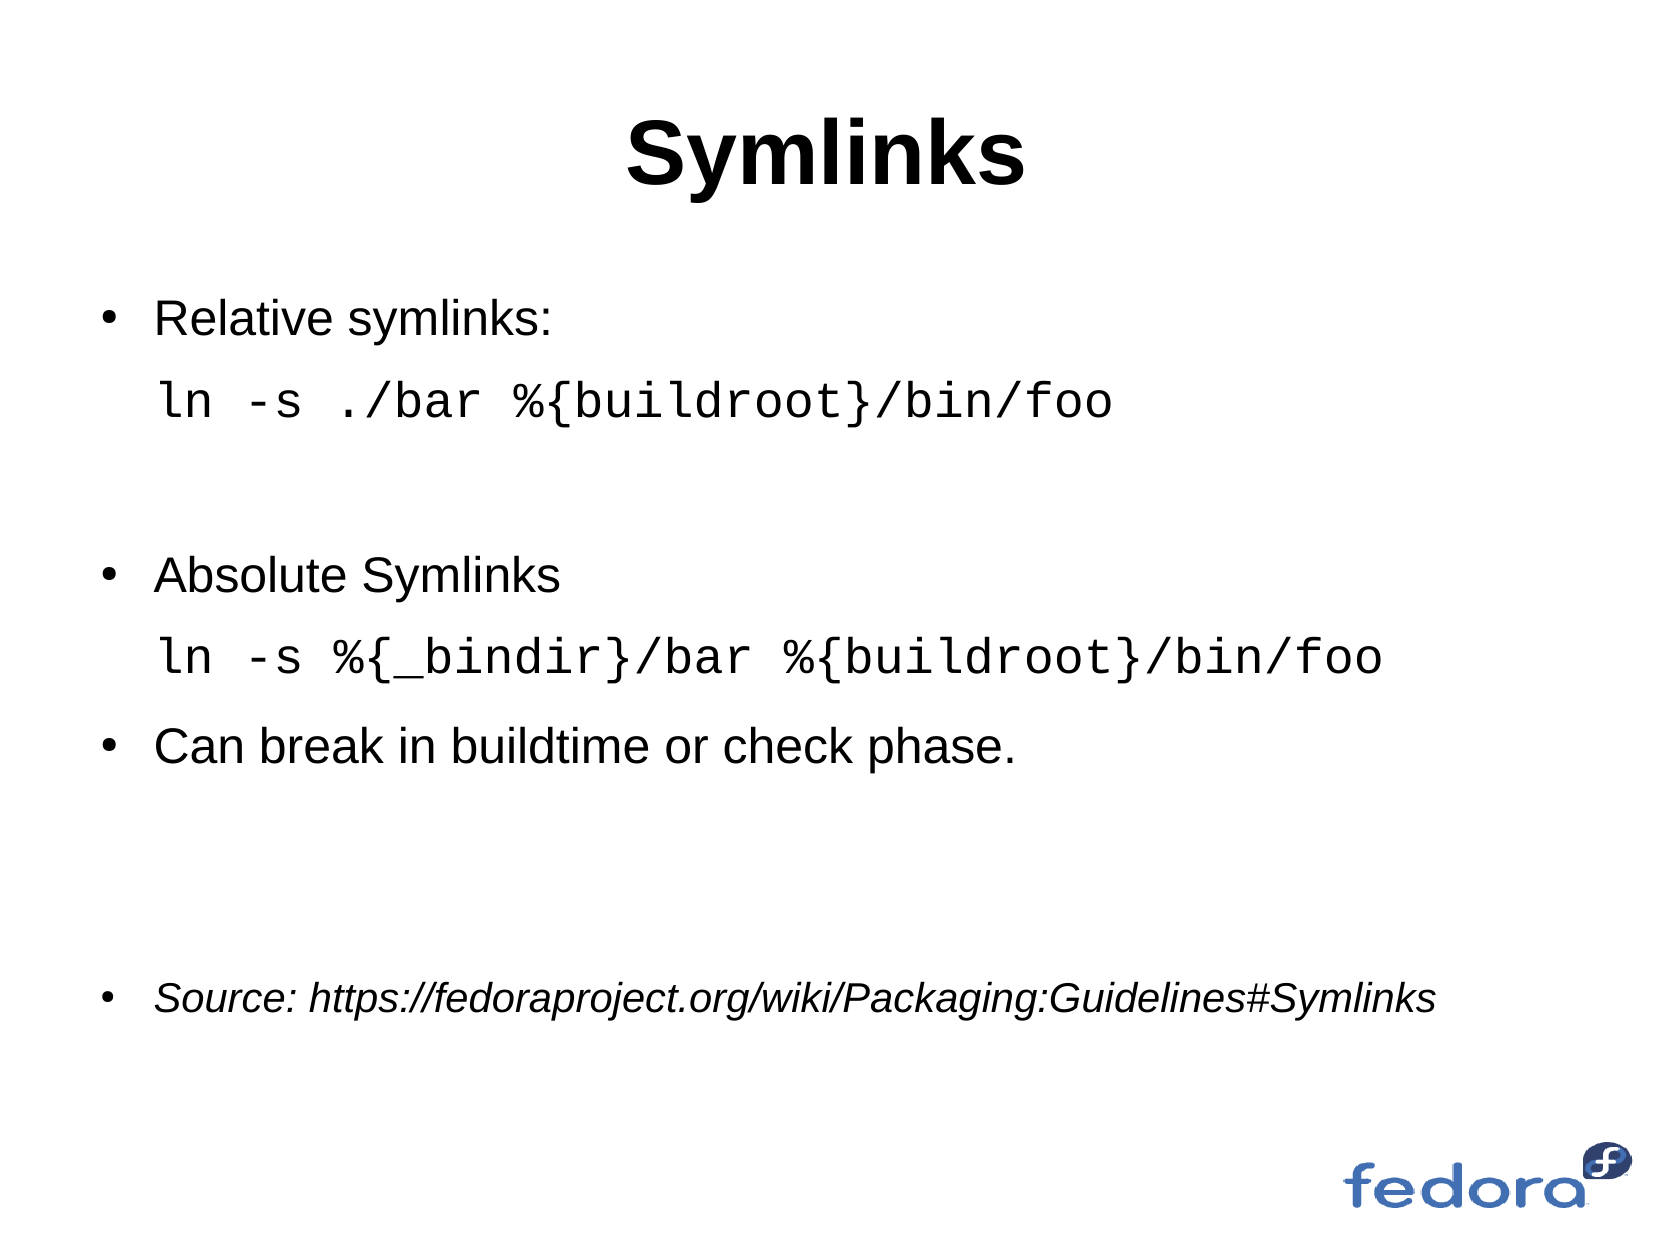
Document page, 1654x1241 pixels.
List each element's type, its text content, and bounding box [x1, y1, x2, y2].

list Relative symlinks: ln -s ./bar %{buildroot}/bin/foo Absolute Symlinks ln -s %{_bindir}/bar %{buildroot}/bin/foo Can break in buildtime or check phase. Source: https://fedoraproject.org/wiki/Packaging:Guidelines#Symlinks [82, 290, 1571, 1109]
title Symlinks [82, 49, 1571, 257]
picture [1332, 1124, 1651, 1227]
